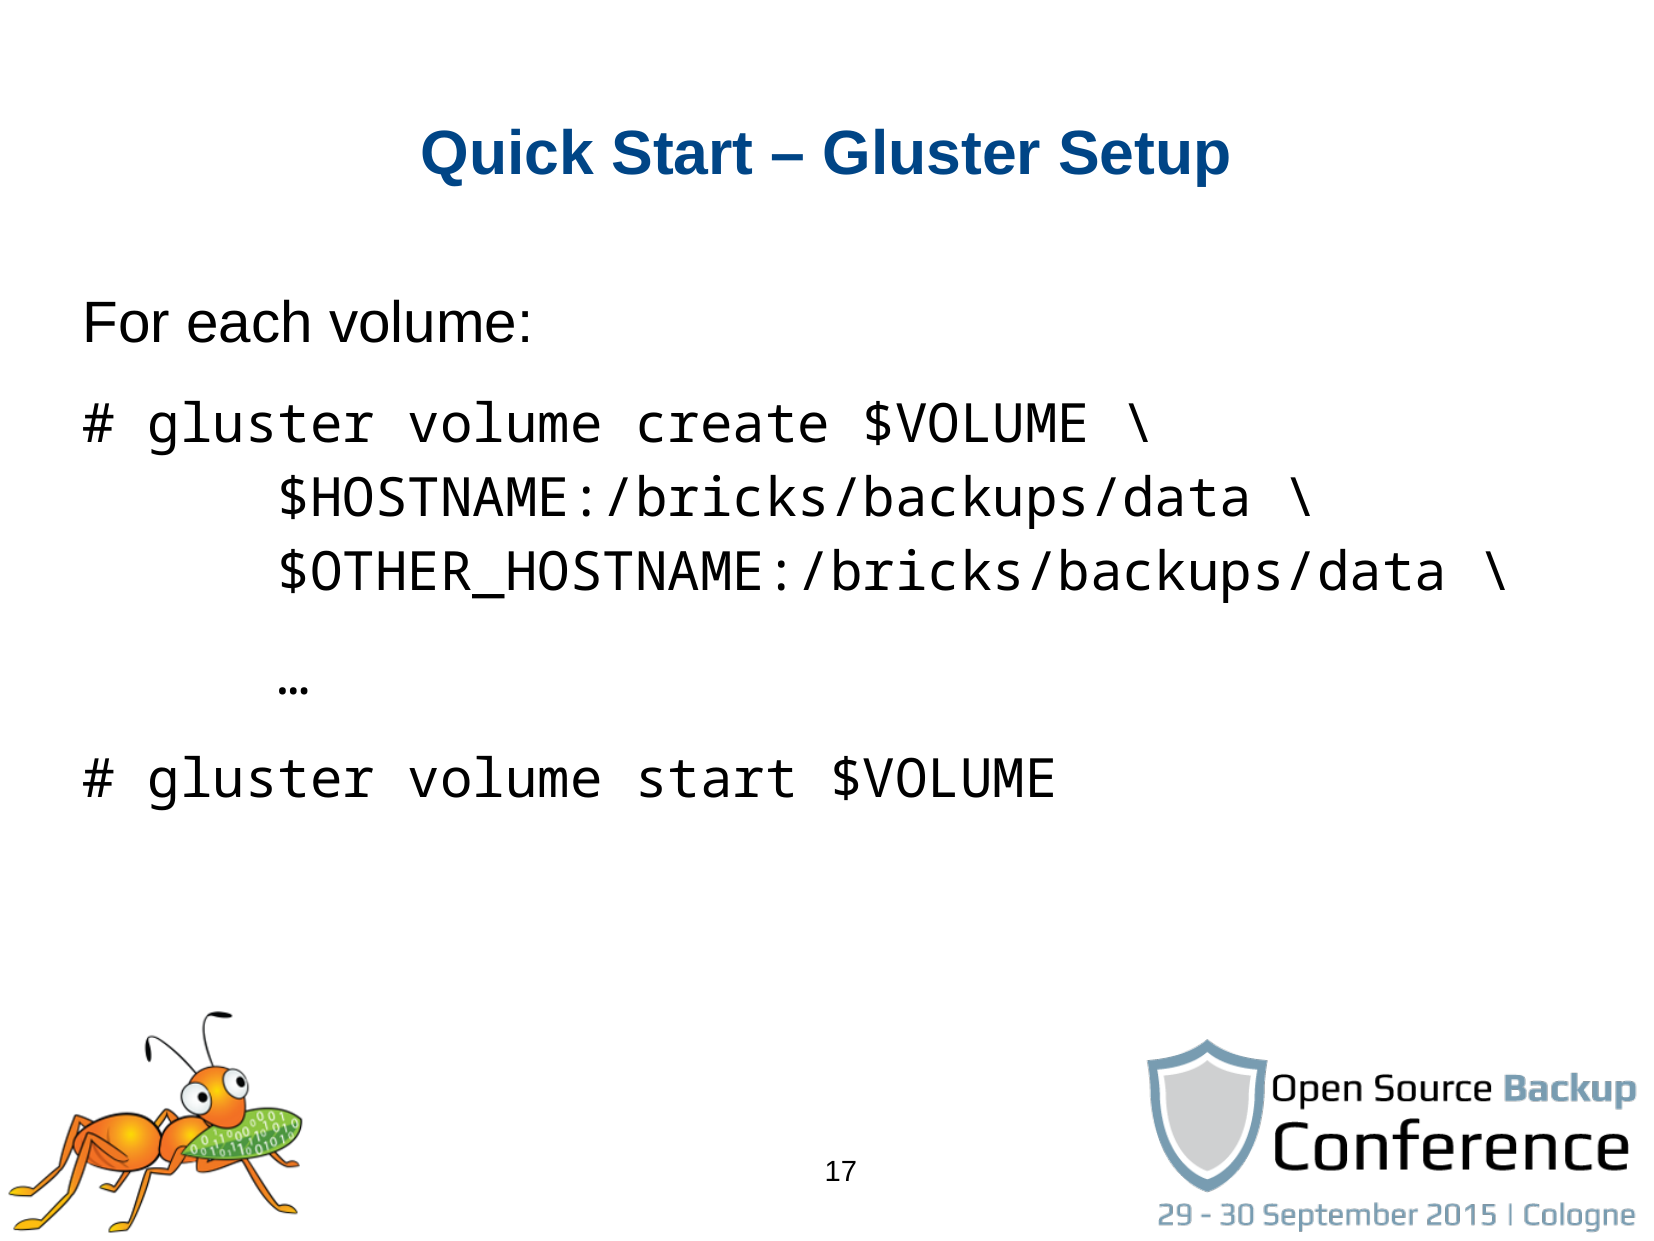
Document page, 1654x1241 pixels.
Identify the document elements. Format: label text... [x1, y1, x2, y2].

title Quick Start – Gluster Setup [82, 49, 1571, 257]
picture [5, 1009, 306, 1235]
picture [1132, 1033, 1654, 1241]
list For each volume: # gluster volume create $VOLUME \ $HOSTNAME:/bricks/backups/data \ $OTHER_HOSTNAME:/bricks/backups/data \ … # gluster volume start $VOLUME [82, 290, 1571, 1010]
